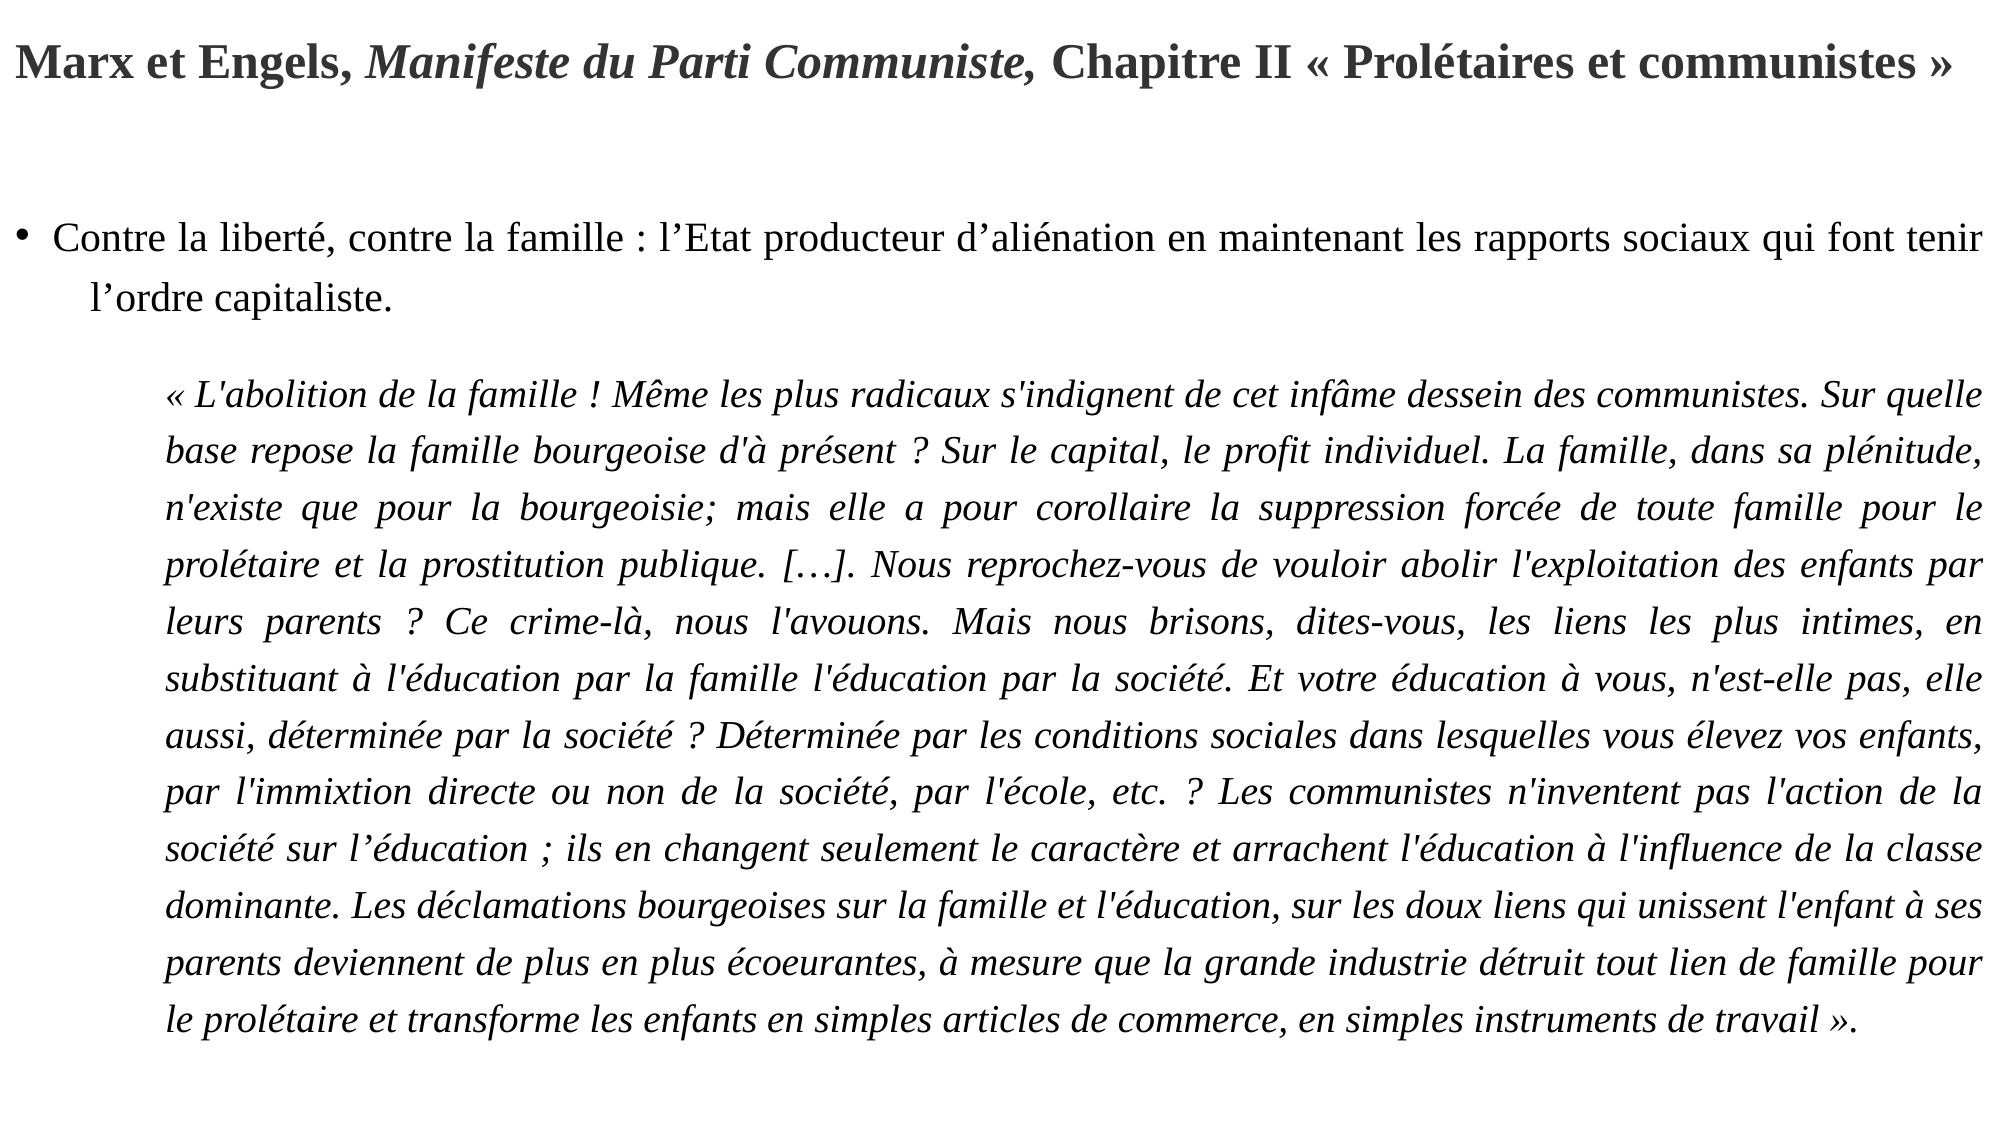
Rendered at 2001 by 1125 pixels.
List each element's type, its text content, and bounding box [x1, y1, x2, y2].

list Contre la liberté, contre la famille : l’Etat producteur d’aliénation en maintenant les rapports sociaux qui font tenir l’ordre capitaliste. « L'abolition de la famille ! Même les plus radicaux s'indignent de cet infâme dessein des communistes. Sur quelle base repose la famille bourgeoise d'à présent ? Sur le capital, le profit individuel. La famille, dans sa plénitude, n'existe que pour la bourgeoisie; mais elle a pour corollaire la suppression forcée de toute famille pour le prolétaire et la prostitution publique. […]. Nous reprochez-vous de vouloir abolir l'exploitation des enfants par leurs parents ? Ce crime-là, nous l'avouons. Mais nous brisons, dites-vous, les liens les plus intimes, en substituant à l'éducation par la famille l'éducation par la société. Et votre éducation à vous, n'est-elle pas, elle aussi, déterminée par la société ? Déterminée par les conditions sociales dans lesquelles vous élevez vos enfants, par l'immixtion directe ou non de la société, par l'école, etc. ? Les communistes n'inventent pas l'action de la société sur l’éducation ; ils en changent seulement le caractère et arrachent l'éducation à l'influence de la classe dominante. Les déclamations bourgeoises sur la famille et l'éducation, sur les doux liens qui unissent l'enfant à ses parents deviennent de plus en plus écoeurantes, à mesure que la grande industrie détruit tout lien de famille pour le prolétaire et transforme les enfants en simples articles de commerce, en simples instruments de travail ». [0, 191, 2000, 1125]
title Marx et Engels, Manifeste du Parti Communiste, Chapitre II « Prolétaires et communistes » [0, 0, 2000, 126]
